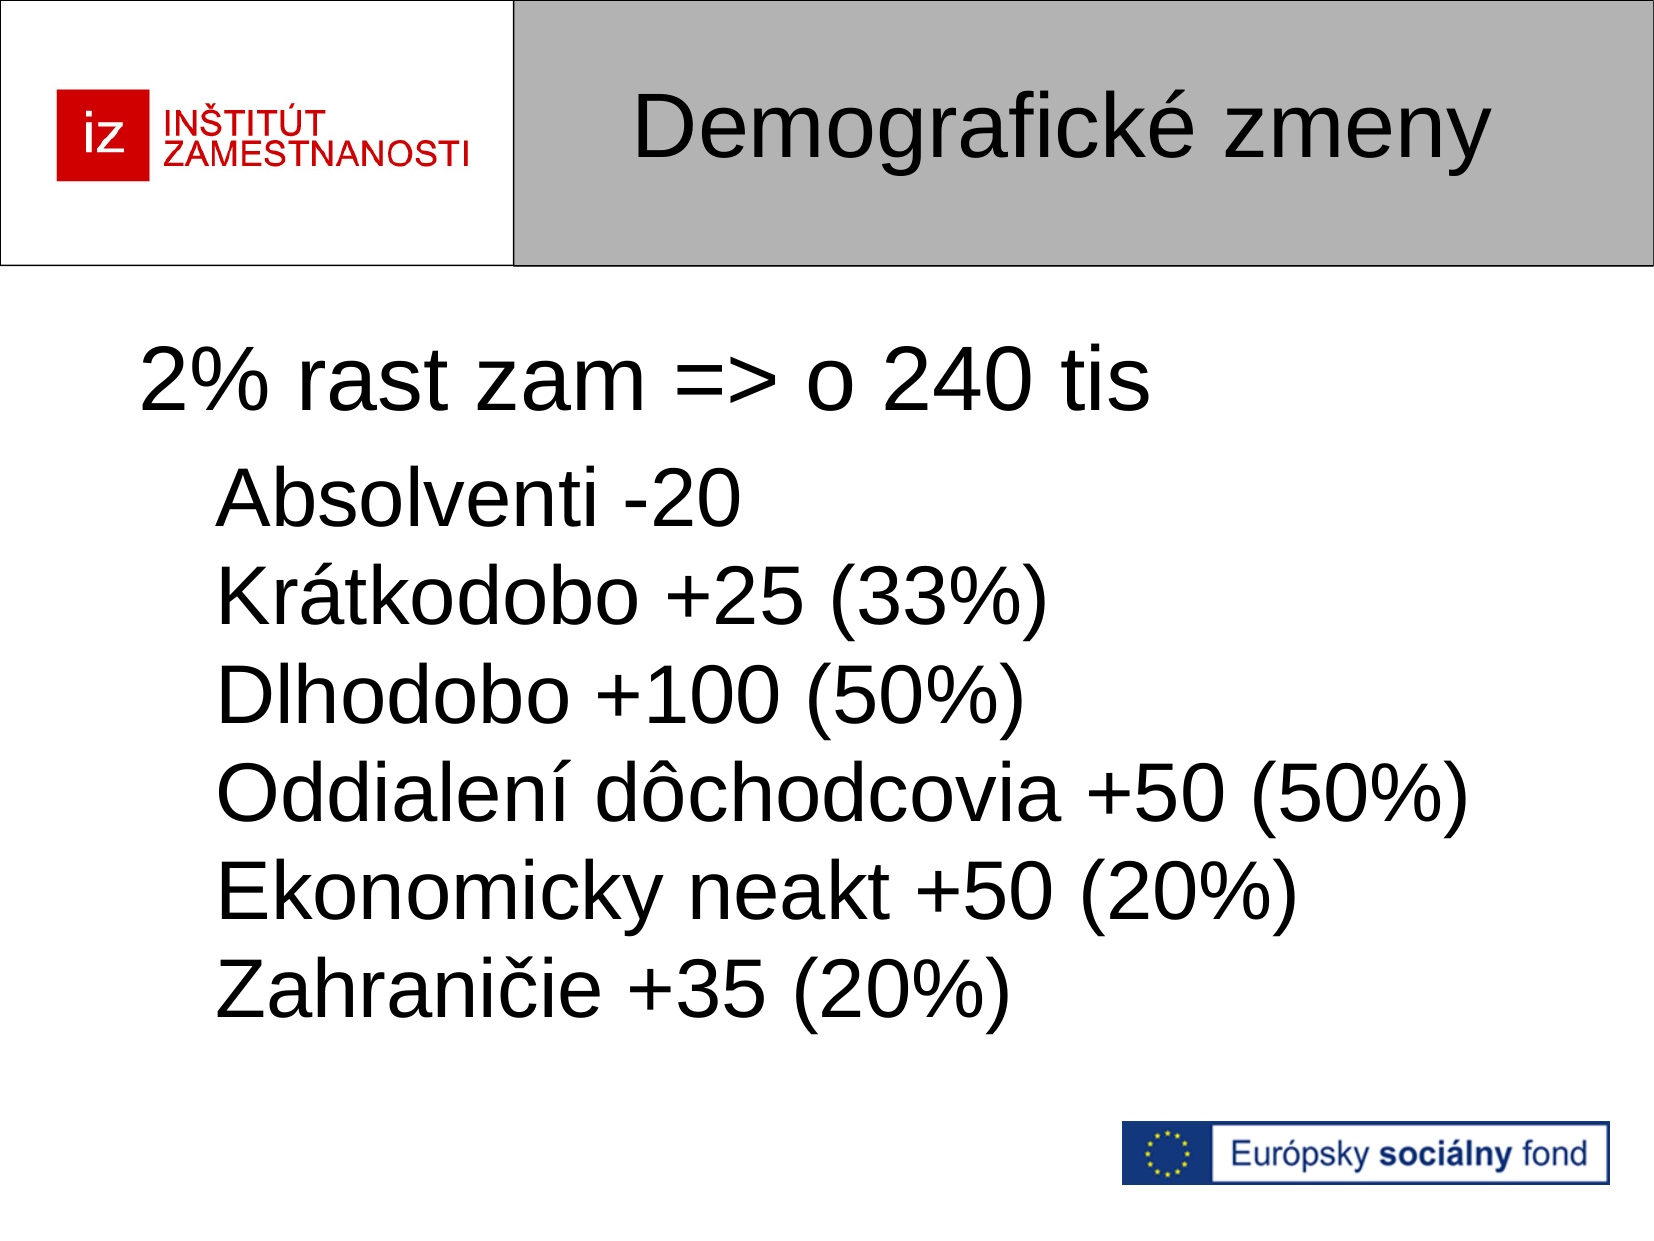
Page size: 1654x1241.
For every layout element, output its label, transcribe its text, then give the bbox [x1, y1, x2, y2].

title Demografické zmeny [561, 37, 1565, 229]
picture [1122, 1121, 1610, 1185]
picture [5, 8, 512, 257]
list 2% rast zam => o 240 tis Absolventi -20 Krátkodobo +25 (33%) Dlhodobo +100 (50%) Oddialení dôchodcovia +50 (50%) Ekonomicky neakt +50 (20%) Zahraničie +35 (20%) [121, 344, 1533, 1112]
